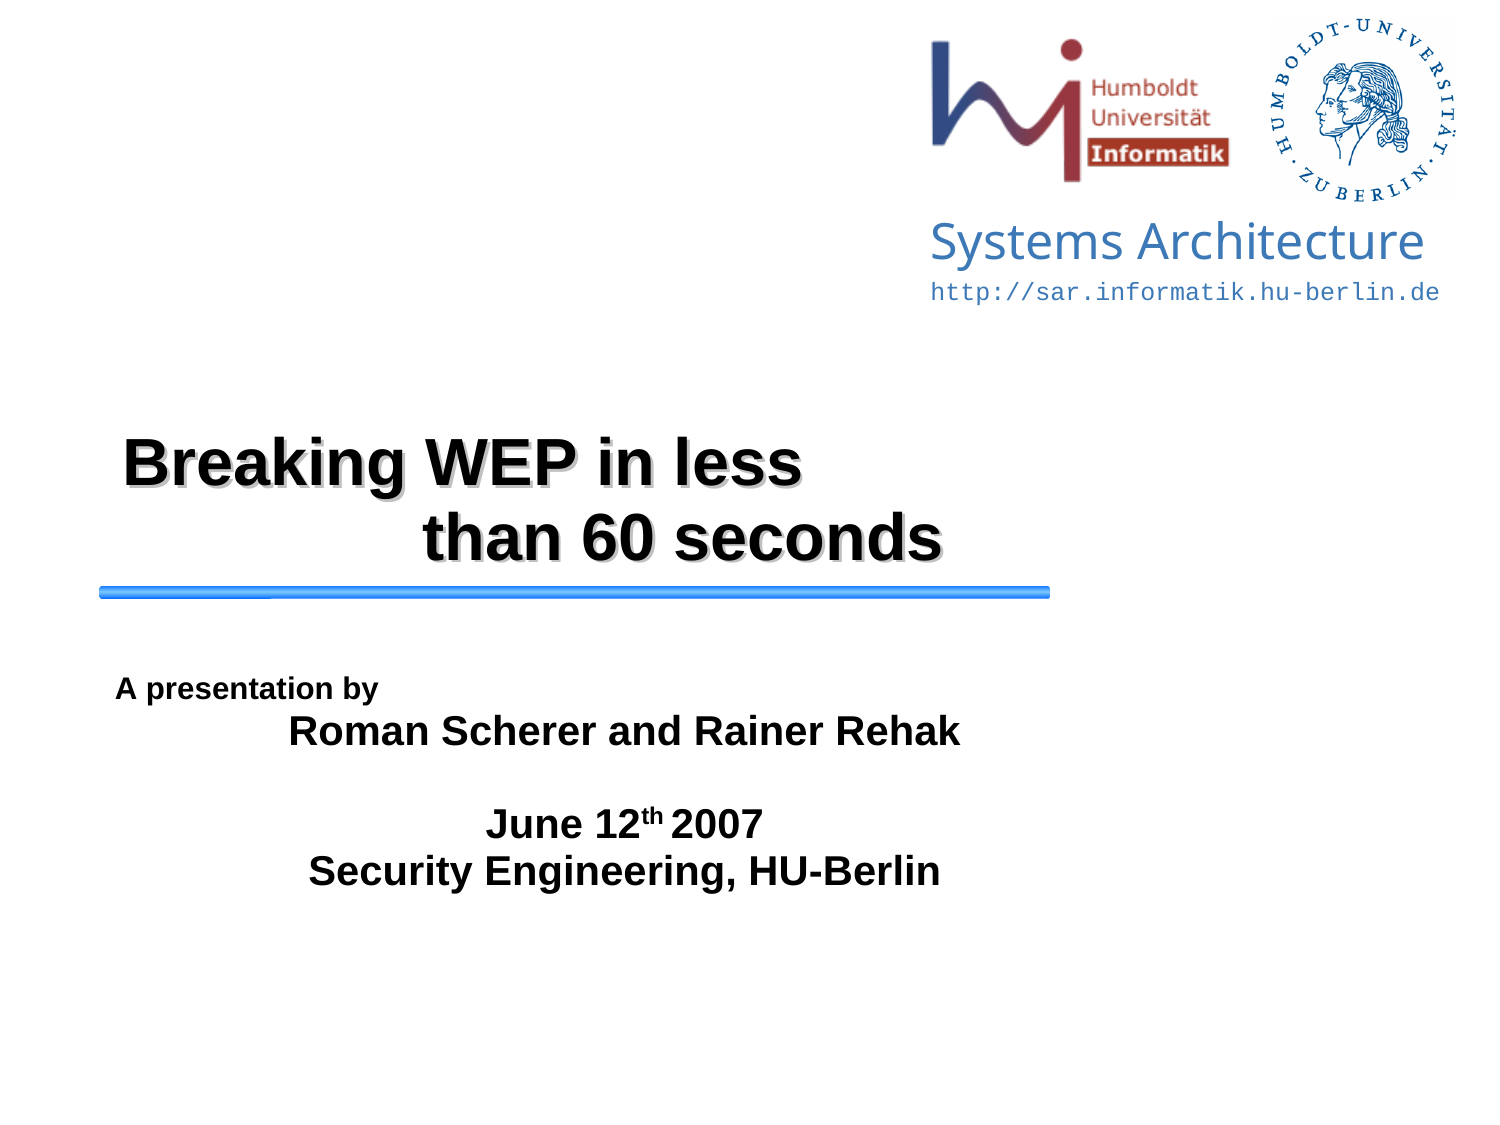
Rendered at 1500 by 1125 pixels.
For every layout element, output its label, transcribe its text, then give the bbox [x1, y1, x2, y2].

picture [922, 30, 1235, 187]
picture [1269, 18, 1456, 202]
text_box A presentation by Roman Scherer and Rainer Rehak June 12th 2007 Security Engineering, HU-Berlin [99, 654, 1150, 942]
title Breaking WEP in less than 60 seconds [107, 378, 1123, 621]
